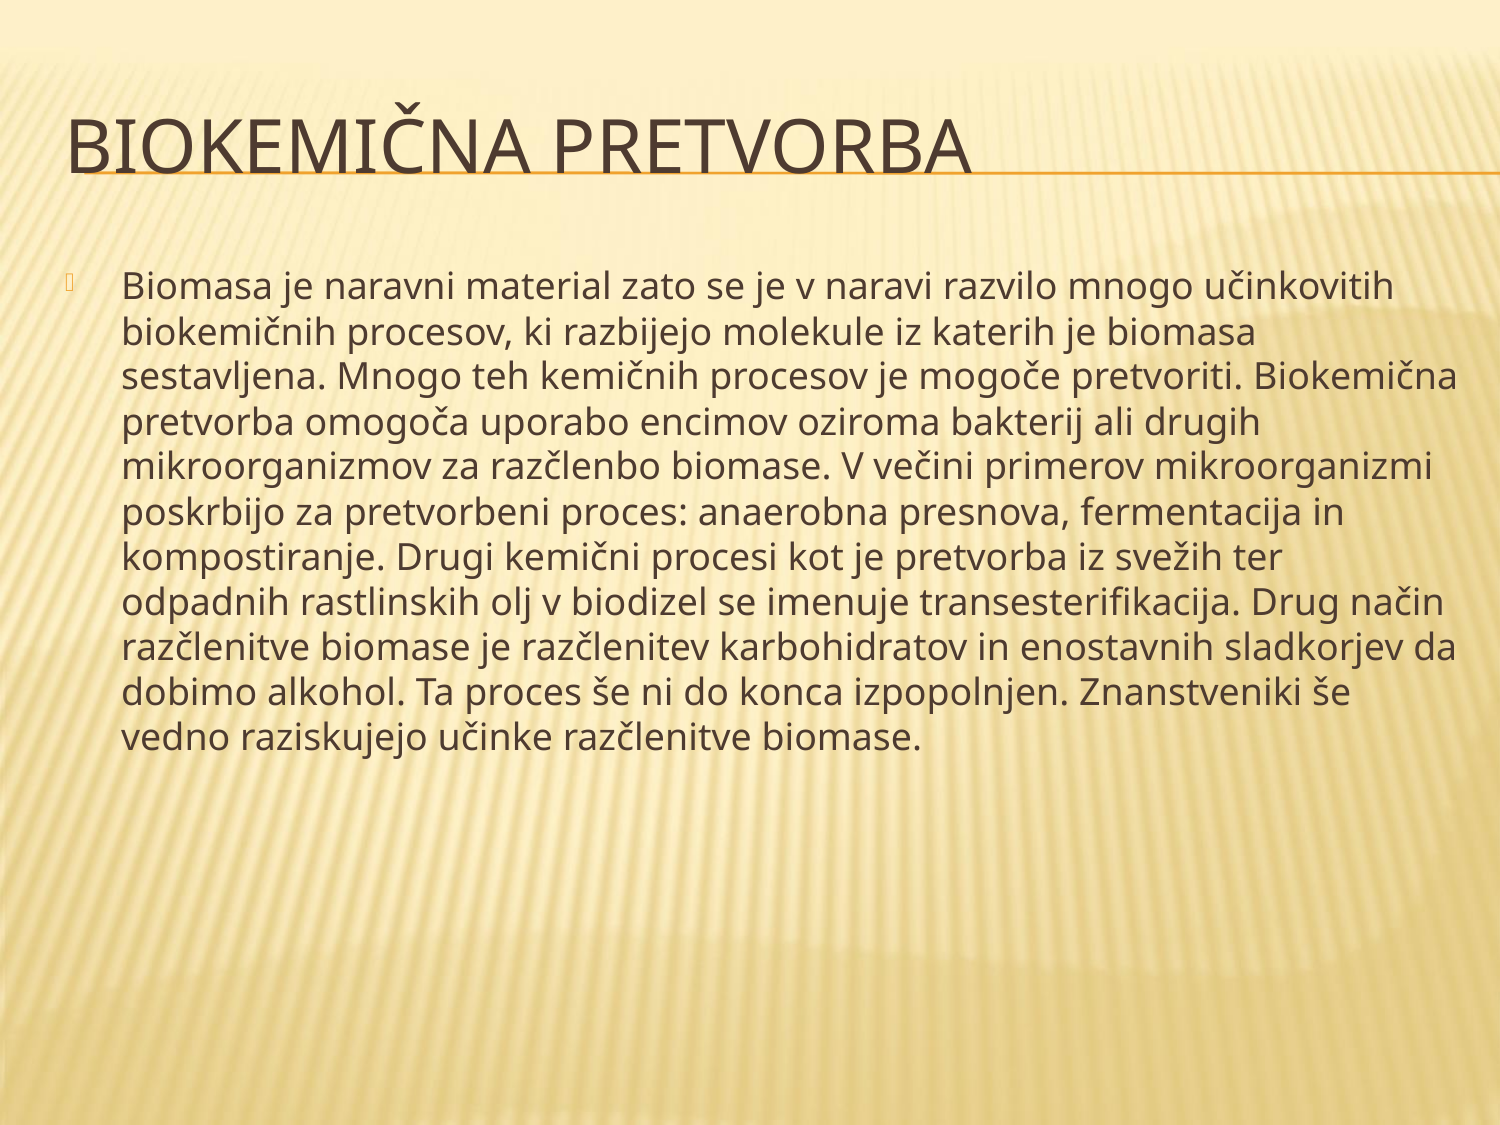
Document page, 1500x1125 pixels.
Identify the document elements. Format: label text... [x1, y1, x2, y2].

title Biokemična pretvorba [50, 75, 1475, 213]
picture [0, 0, 1500, 1125]
list Biomasa je naravni material zato se je v naravi razvilo mnogo učinkovitih biokemičnih procesov, ki razbijejo molekule iz katerih je biomasa sestavljena. Mnogo teh kemičnih procesov je mogoče pretvoriti. Biokemična pretvorba omogoča uporabo encimov oziroma bakterij ali drugih mikroorganizmov za razčlenbo biomase. V večini primerov mikroorganizmi poskrbijo za pretvorbeni proces: anaerobna presnova, fermentacija in kompostiranje. Drugi kemični procesi kot je pretvorba iz svežih ter odpadnih rastlinskih olj v biodizel se imenuje transesterifikacija. Drug način razčlenitve biomase je razčlenitev karbohidratov in enostavnih sladkorjev da dobimo alkohol. Ta proces še ni do konca izpopolnjen. Znanstveniki še vedno raziskujejo učinke razčlenitve biomase. [50, 254, 1475, 998]
